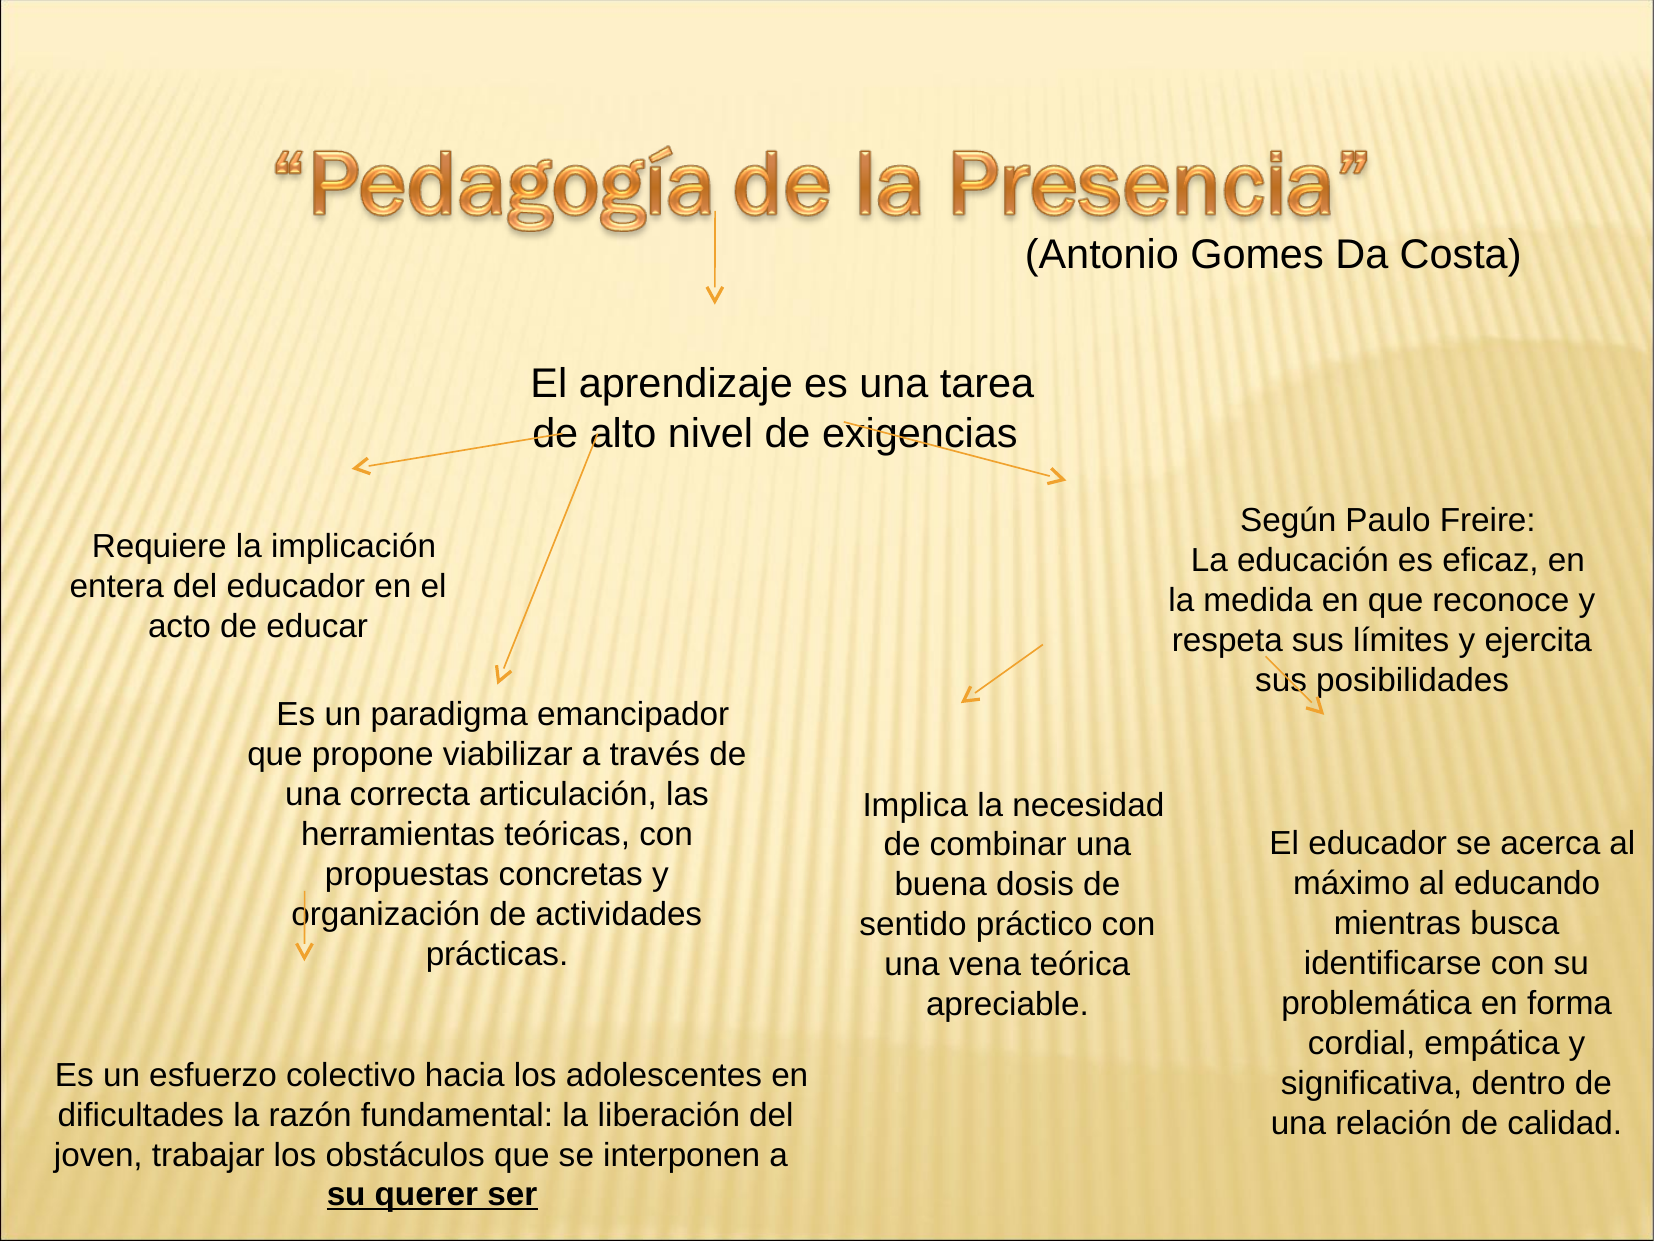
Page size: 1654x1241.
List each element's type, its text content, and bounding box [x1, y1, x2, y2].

text_box Es un esfuerzo colectivo hacia los adolescentes en dificultades la razón fundamental: la liberación del joven, trabajar los obstáculos que se interponen a su querer ser [0, 1045, 853, 1221]
text_box Requiere la implicación entera del educador en el acto de educar [25, 516, 491, 652]
text_box Según Paulo Freire: La educación es eficaz, en la medida en que reconoce y respeta sus límites y ejercita sus posibilidades [1149, 490, 1615, 706]
text_box (Antonio Gomes Da Costa) [995, 219, 1538, 285]
text_box Es un paradigma emancipador que propone viabilizar a través de una correcta articulación, las herramientas teóricas, con propuestas concretas y organización de actividades prácticas. [232, 684, 763, 980]
text_box Implica la necesidad de combinar una buena dosis de sentido práctico con una vena teórica apreciable. [826, 774, 1189, 1030]
text_box El aprendizaje es una tarea de alto nivel de exigencias [477, 348, 1073, 464]
picture [0, 0, 1654, 1241]
text_box El educador se acerca al máximo al educando mientras busca identificarse con su problemática en forma cordial, empática y significativa, dentro de una relación de calidad. [1240, 813, 1654, 1149]
